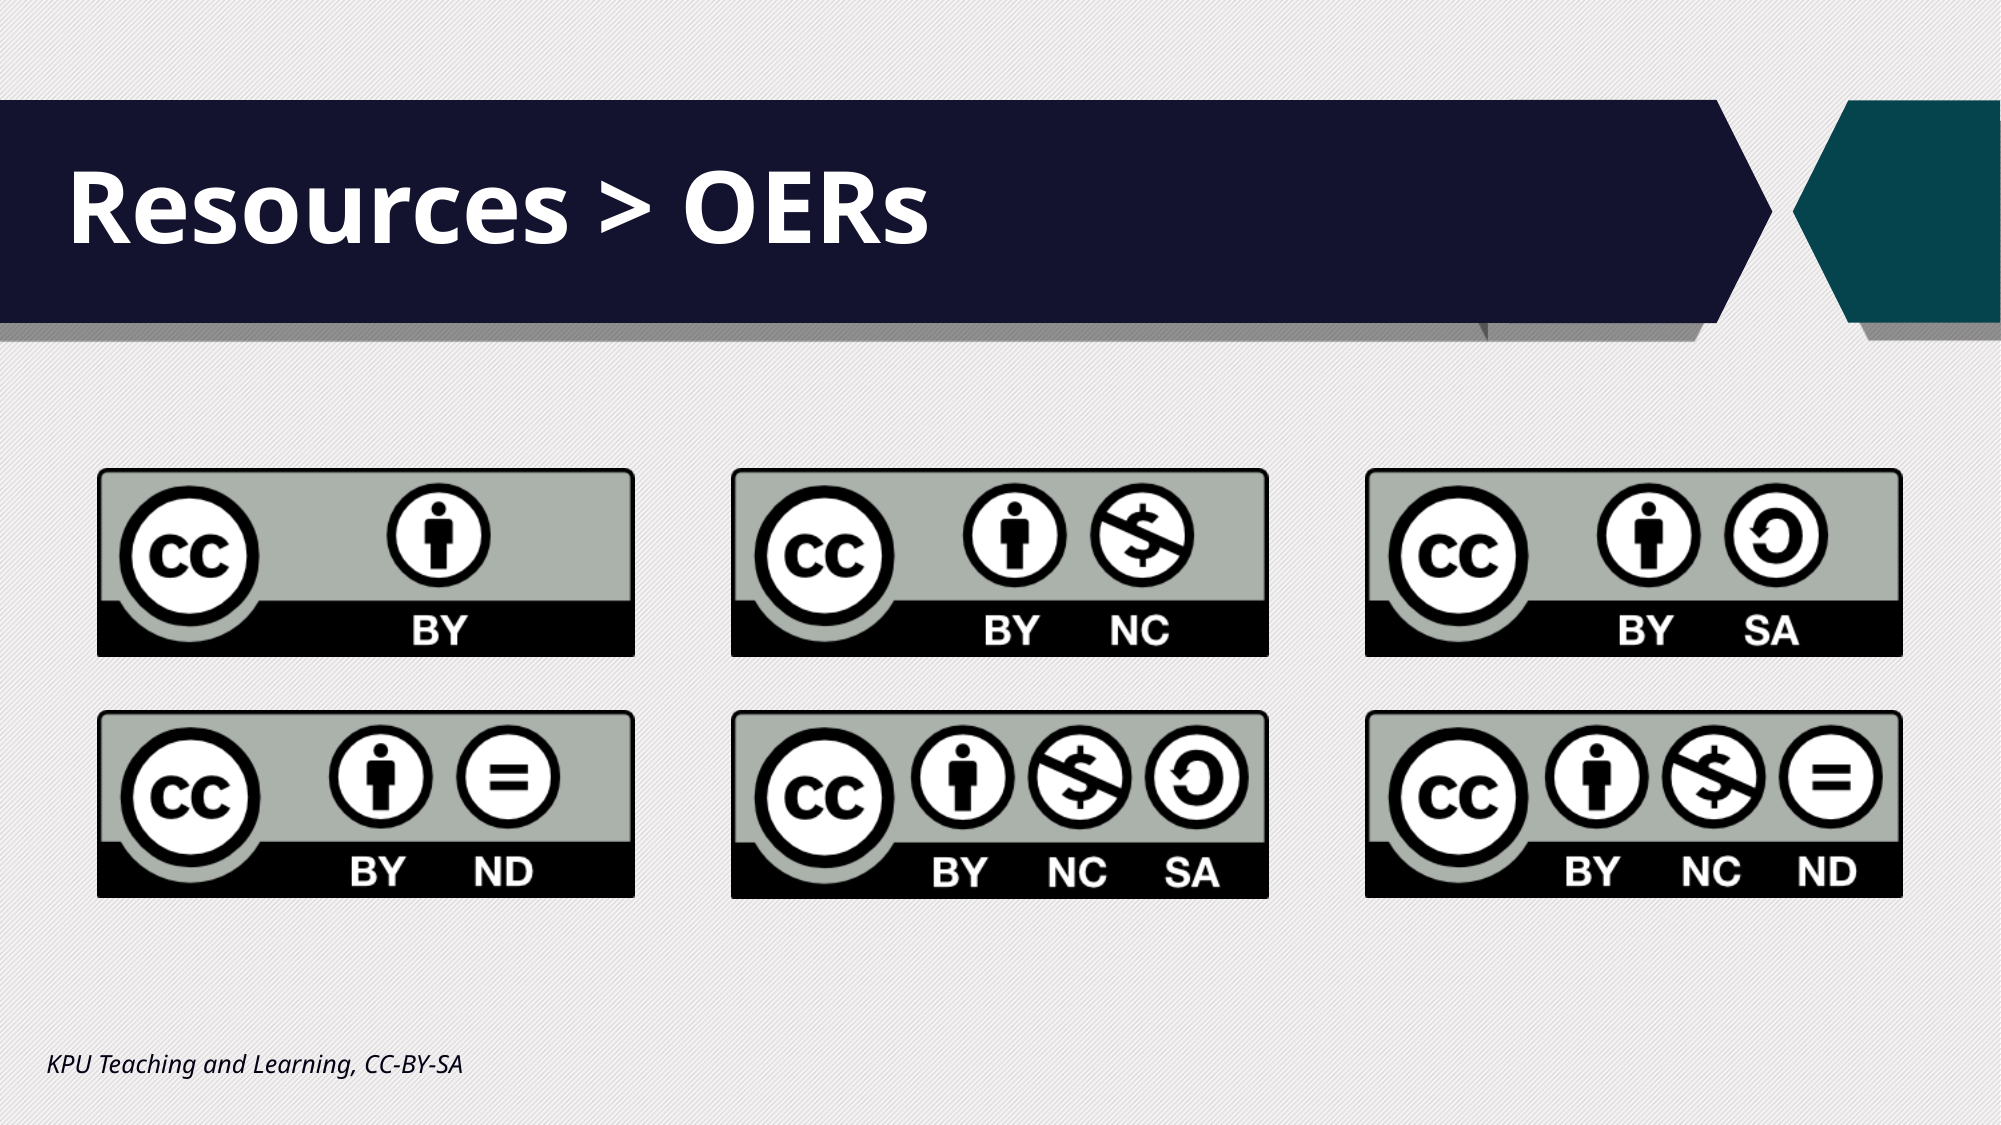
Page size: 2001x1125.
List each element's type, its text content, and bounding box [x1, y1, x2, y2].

picture [97, 710, 635, 899]
picture [1365, 468, 1903, 657]
picture [731, 710, 1269, 899]
picture [97, 468, 635, 657]
picture [1365, 710, 1903, 899]
text_box KPU Teaching and Learning, CC-BY-SA [31, 1033, 1159, 1094]
picture [731, 468, 1269, 657]
title Resources > OERs [50, 122, 1689, 300]
